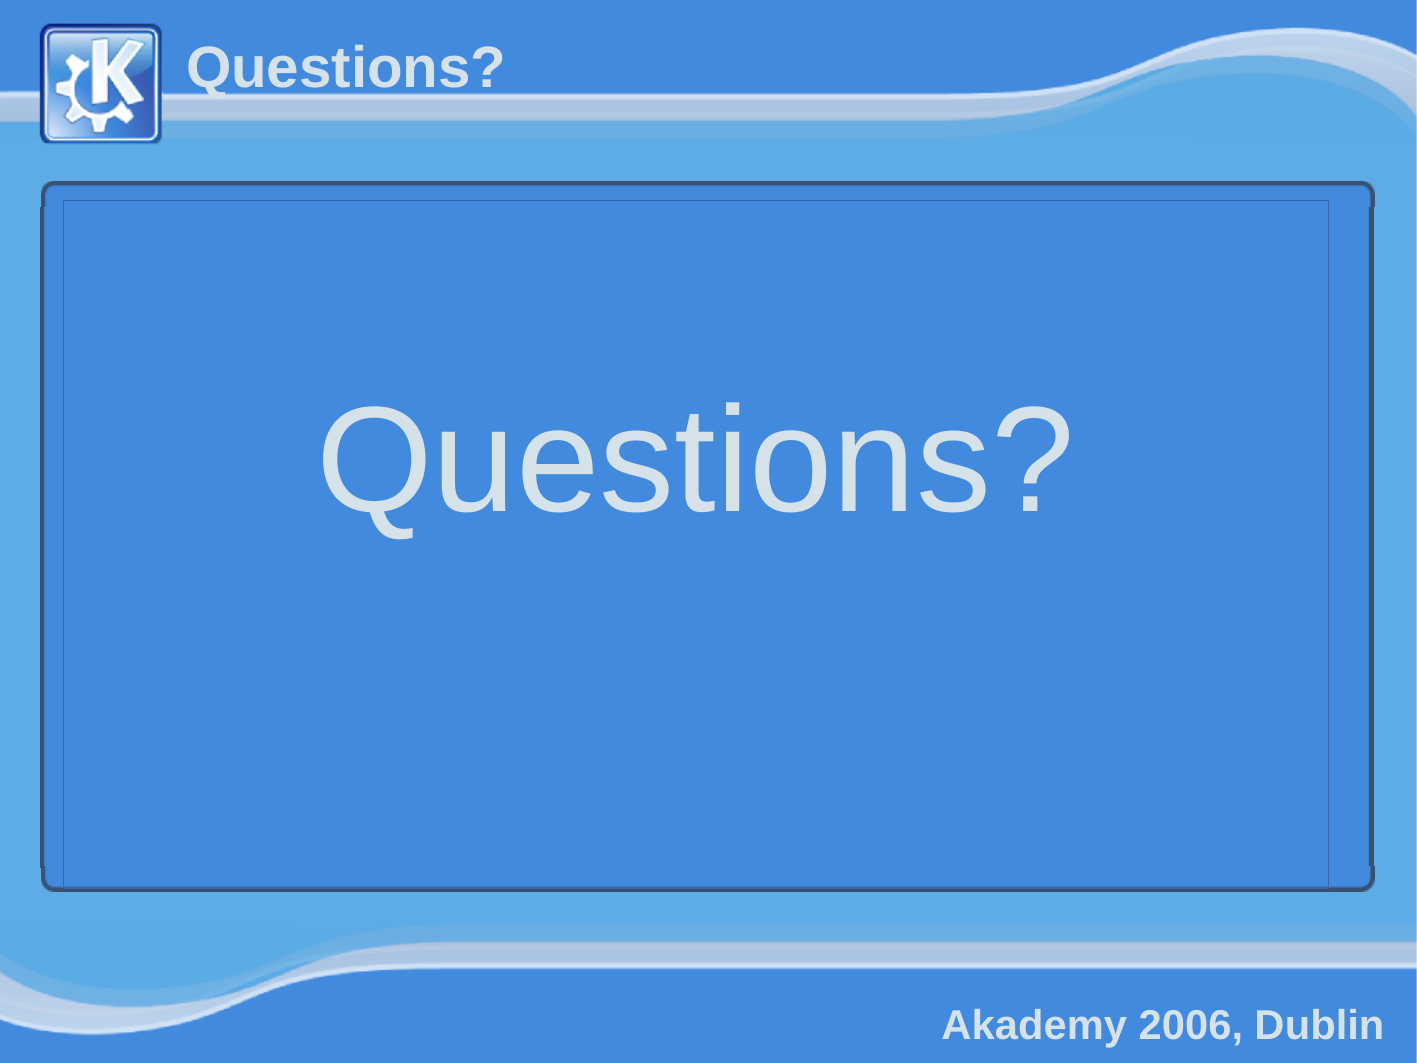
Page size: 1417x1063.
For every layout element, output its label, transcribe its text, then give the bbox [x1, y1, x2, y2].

picture [0, 0, 1417, 1063]
text_box Questions? [63, 200, 1329, 889]
text_box Questions? [171, 27, 1048, 105]
